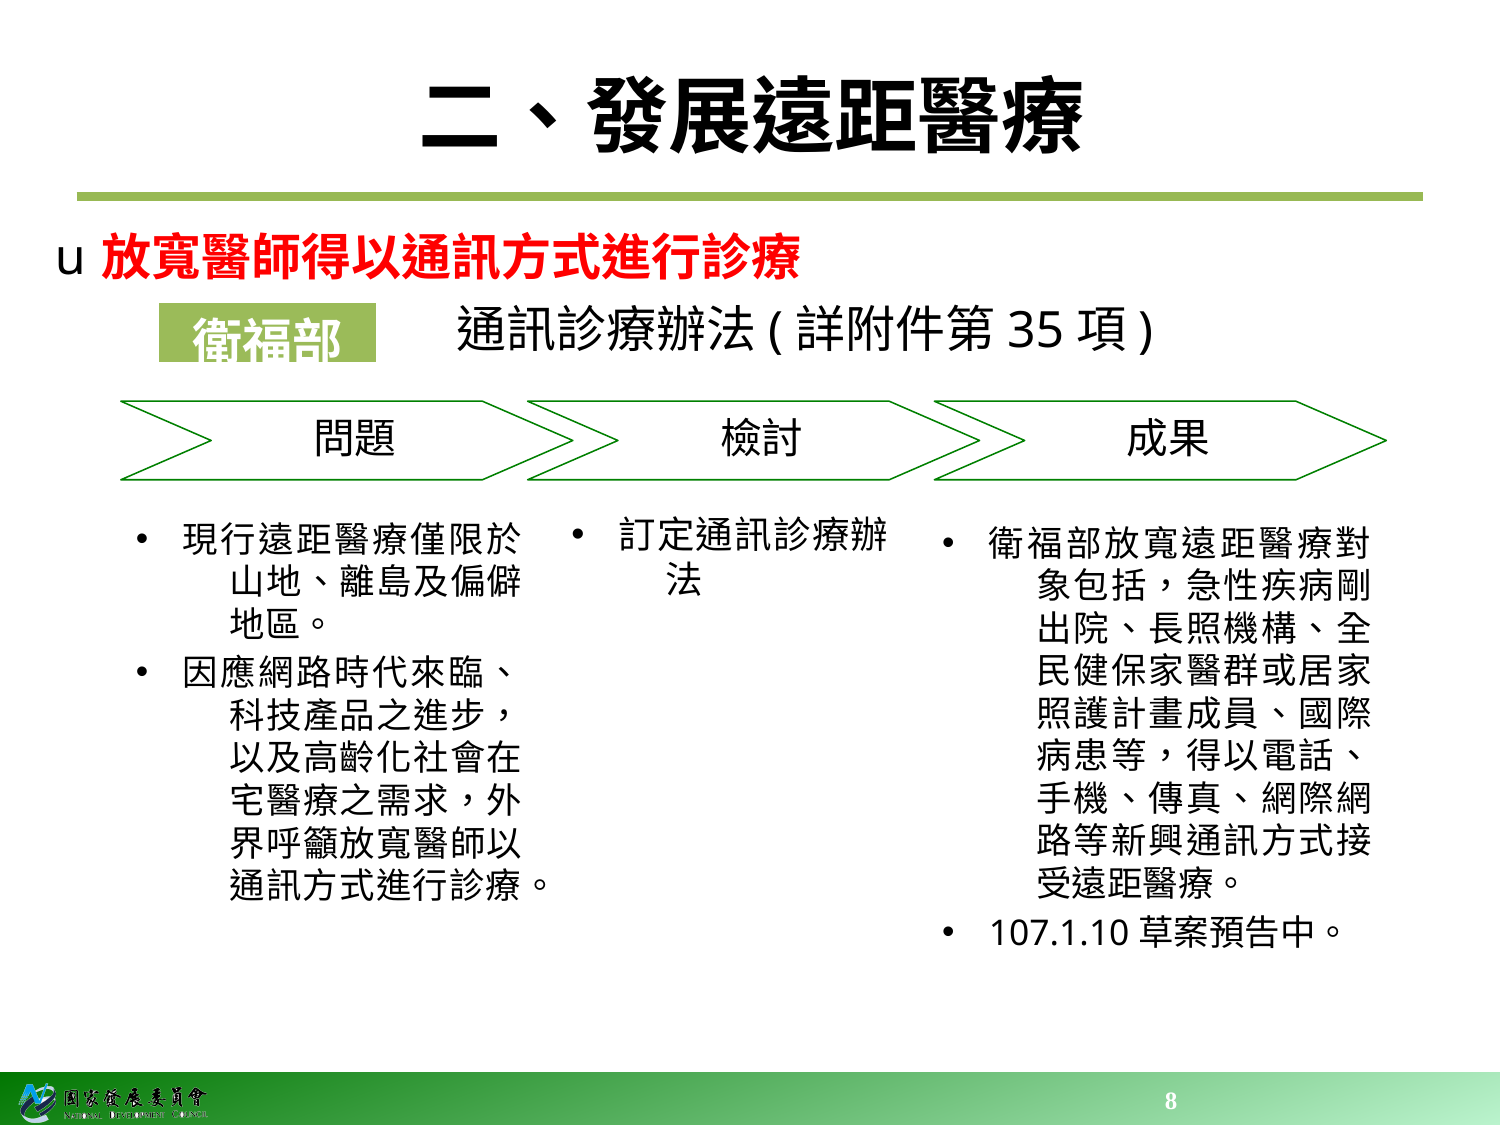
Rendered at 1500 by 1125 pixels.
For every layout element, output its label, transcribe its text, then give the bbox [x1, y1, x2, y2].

text_box 問題 [120, 401, 573, 480]
text_box 成果 [934, 401, 1387, 480]
text_box 放寬醫師得以通訊方式進行診療 通訊診療辦法(詳附件第35項) [40, 217, 1500, 365]
text_box 衛福部 [159, 303, 376, 362]
text_box 現行遠距醫療僅限於山地、離島及偏僻地區。 因應網路時代來臨、科技產品之進步，以及高齡化社會在宅醫療之需求，外界呼籲放寬醫師以通訊方式進行診療。 [120, 509, 538, 924]
title 二、發展遠距醫療 [76, 19, 1427, 207]
text_box 衛福部 [302, 351, 313, 357]
text_box 衛福部 [328, 325, 334, 352]
text_box 衛福部放寬遠距醫療對象包括，急性疾病剛出院、長照機構、全民健保家醫群或居家照護計畫成員、國際病患等，得以電話、手機、傳真、網際網路等新興通訊方式接受遠距醫療。 107.1.10草案預告中。 [927, 513, 1387, 928]
text_box 檢討 [527, 401, 980, 480]
text_box 衛福部 [256, 345, 262, 362]
text_box 8 [1149, 1069, 1500, 1125]
text_box 訂定通訊診療辦法 [556, 503, 904, 610]
